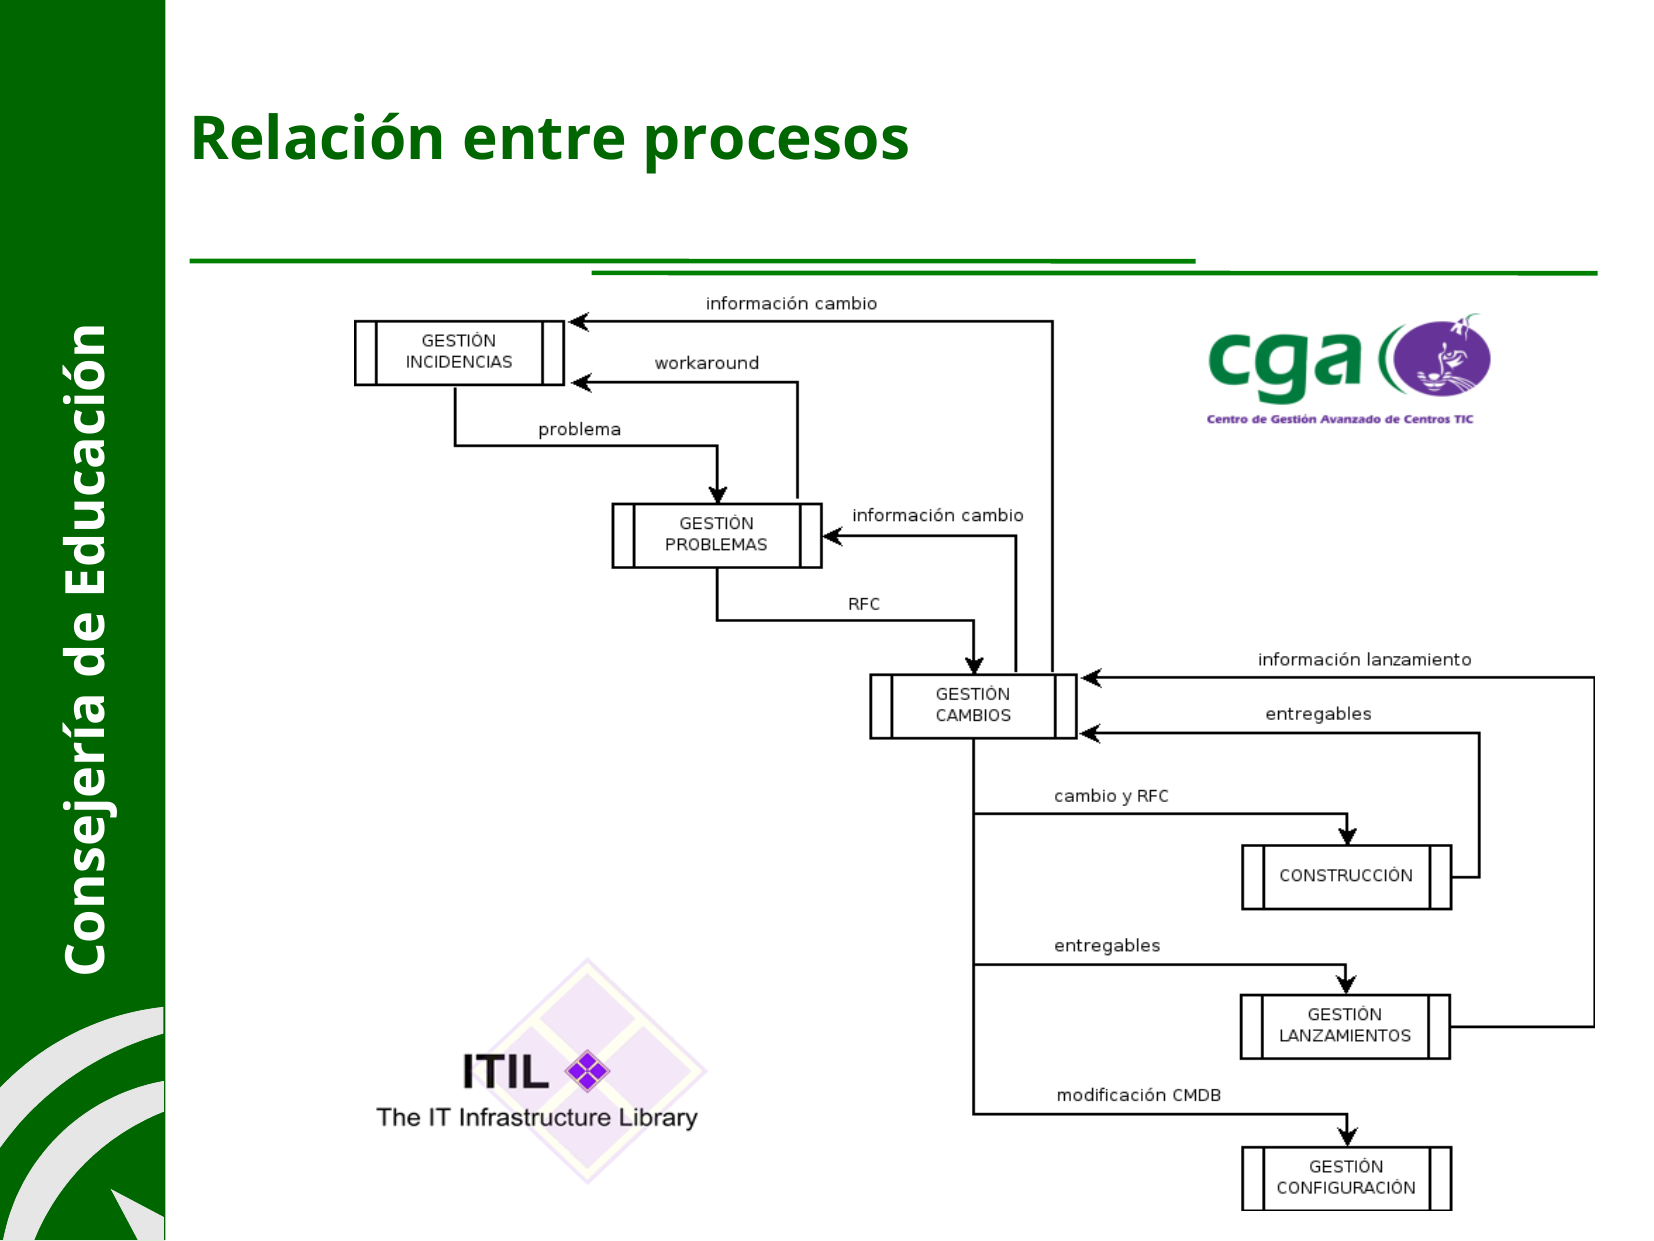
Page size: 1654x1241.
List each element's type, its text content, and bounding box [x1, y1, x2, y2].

picture [354, 295, 1595, 1211]
title Relación entre procesos [189, 64, 1594, 219]
